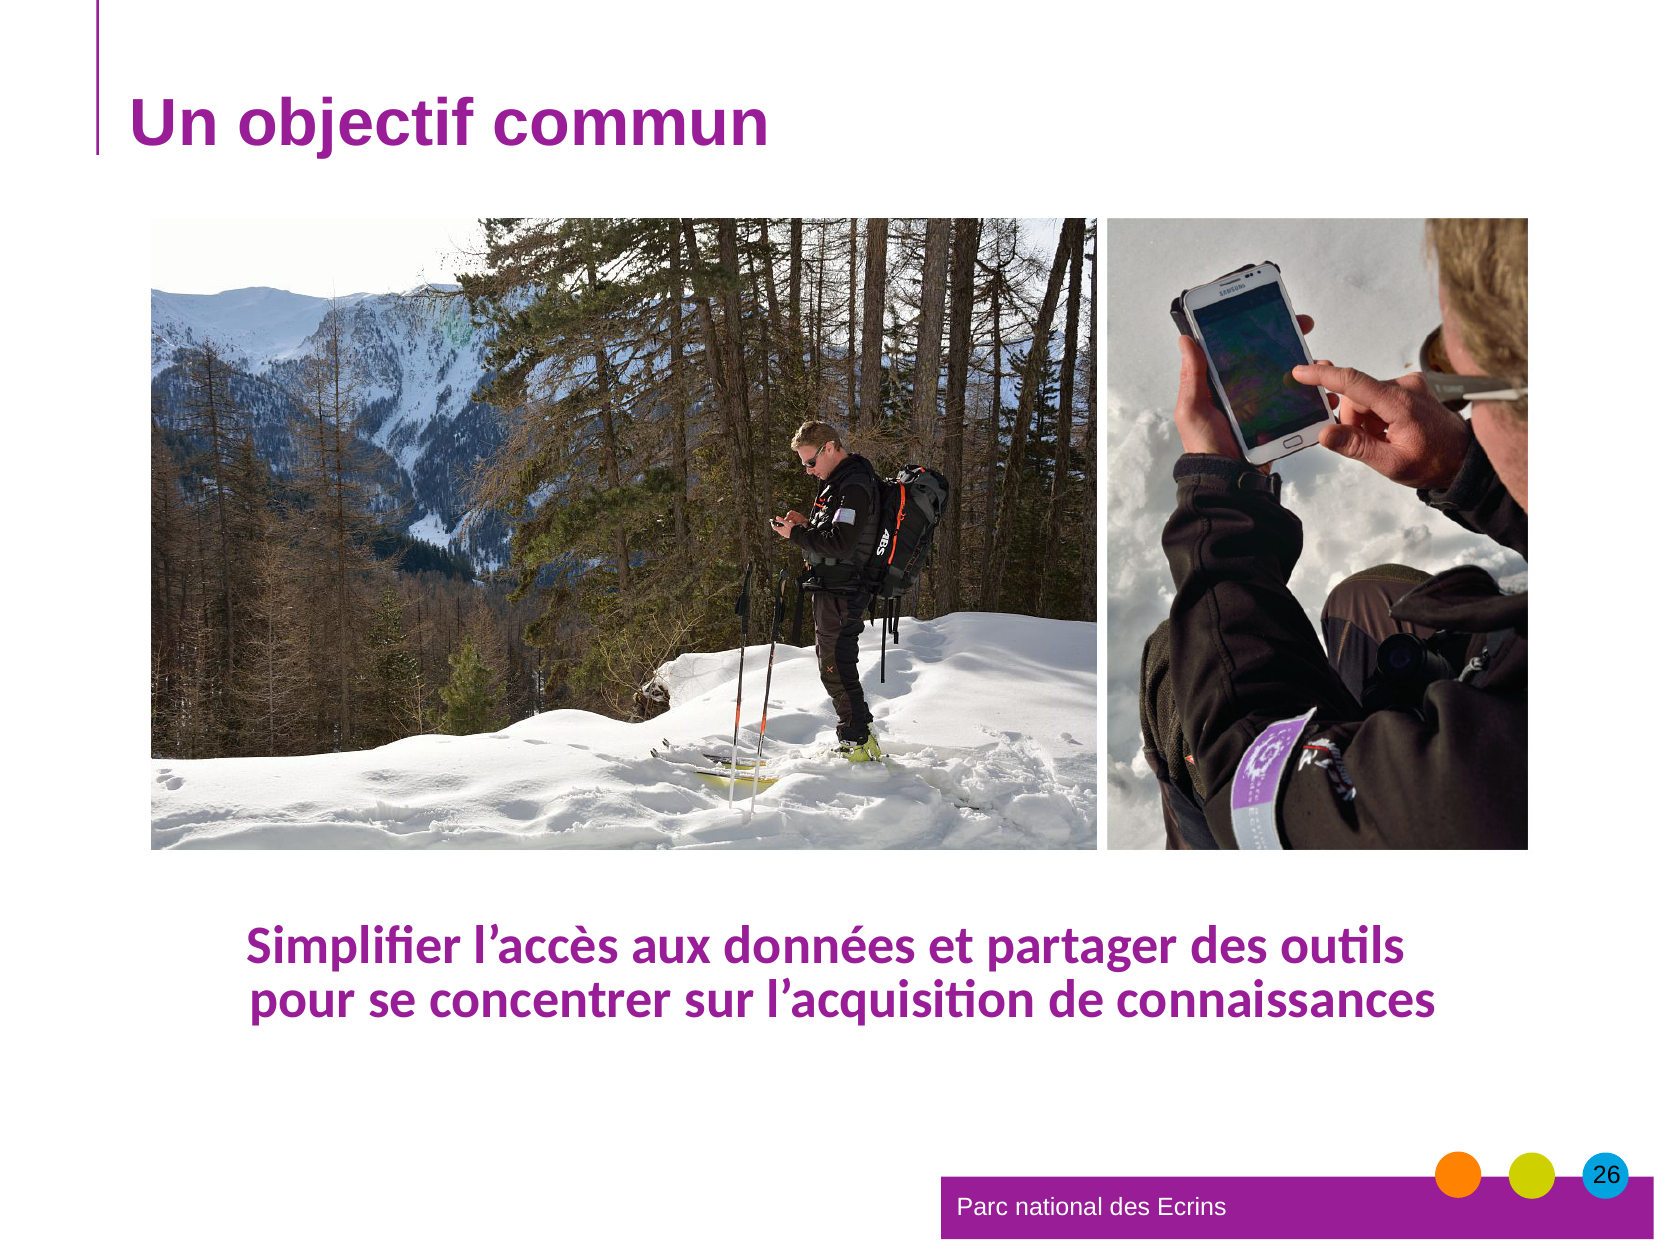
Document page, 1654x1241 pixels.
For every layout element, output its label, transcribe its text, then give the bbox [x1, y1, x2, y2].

text_box Simplifier l’accès aux données et partager des outils pour se concentrer sur l’acquisition de connaissances [0, 915, 1654, 1063]
picture [143, 210, 1536, 857]
title Un objectif commun [129, 11, 1619, 160]
